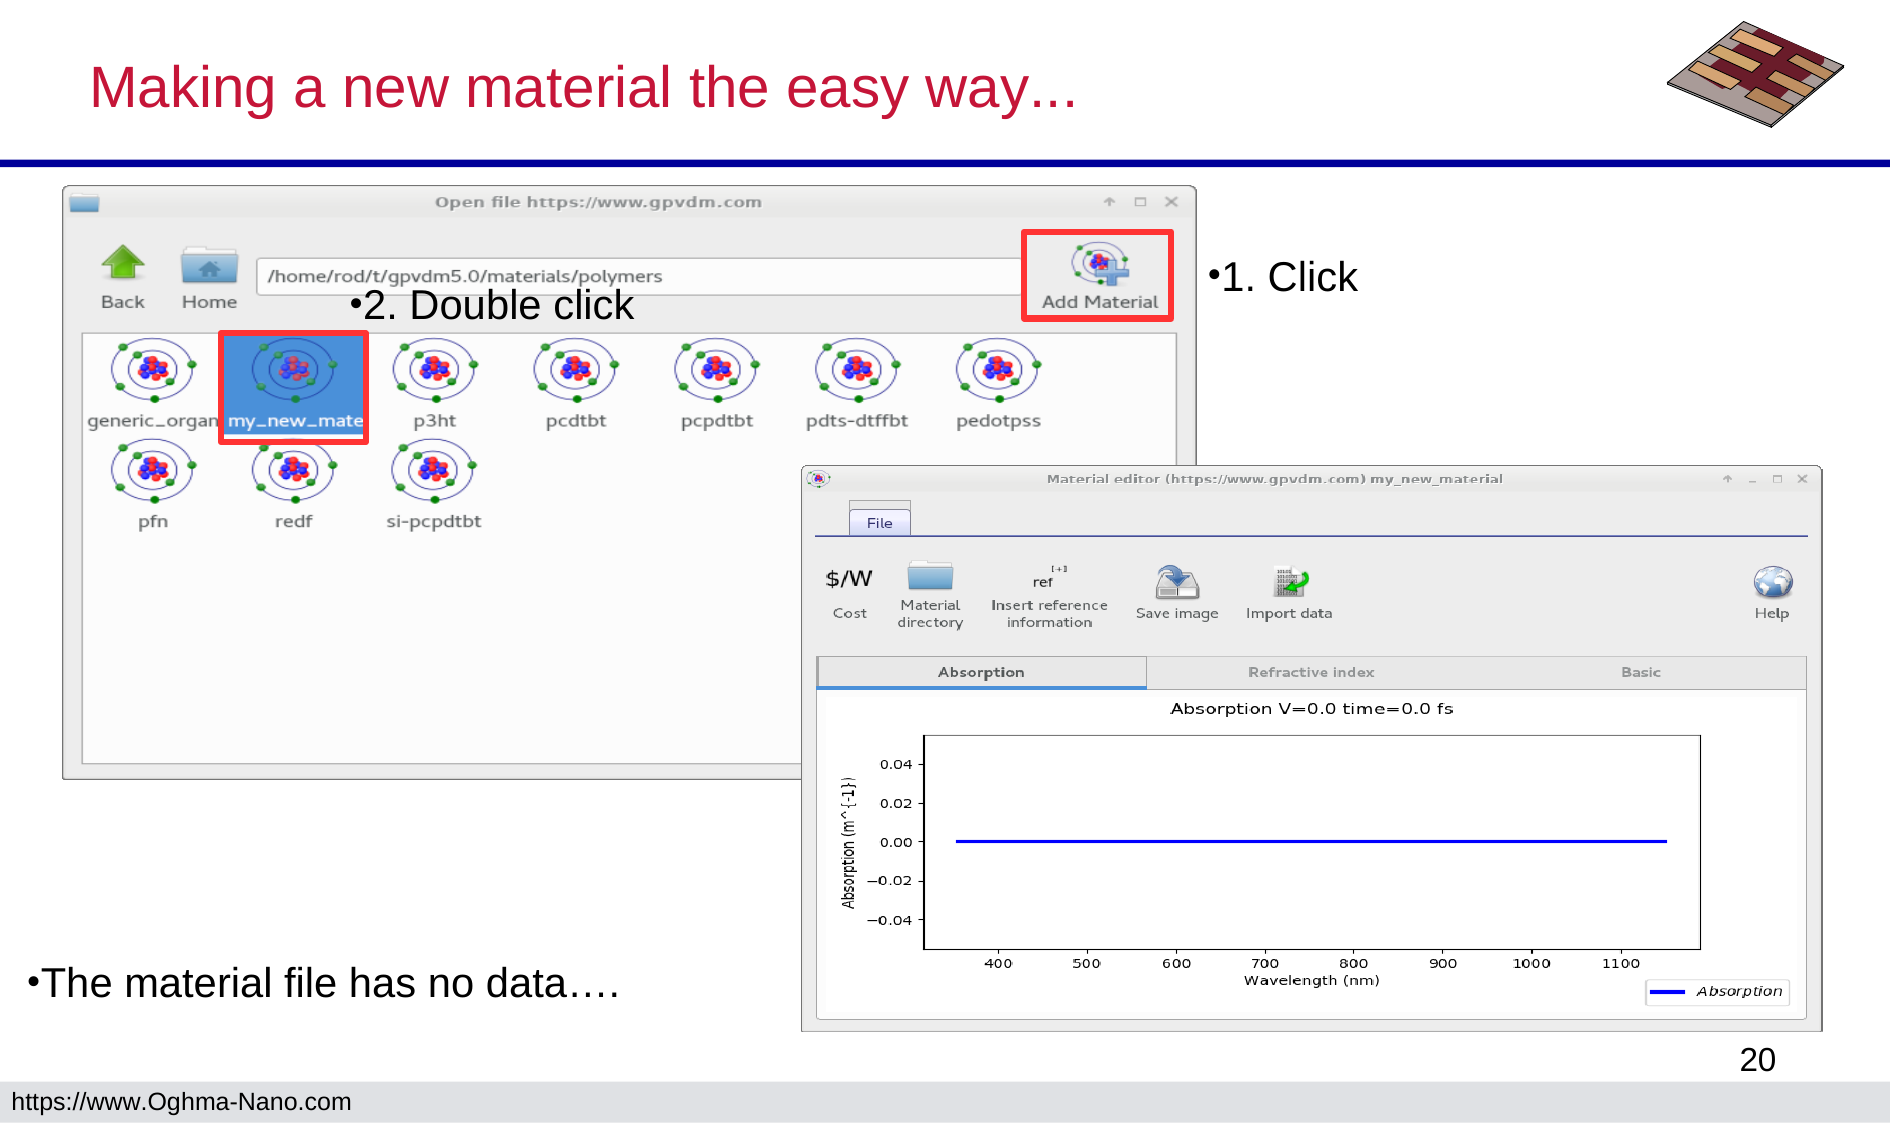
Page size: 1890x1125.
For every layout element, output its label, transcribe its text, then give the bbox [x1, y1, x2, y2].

text_box <number> [1724, 1030, 1890, 1101]
text_box 2. Double click [333, 270, 796, 336]
picture [62, 185, 1823, 1032]
title Making a new material the easy way... [74, 34, 1634, 140]
text_box 1. Click [1192, 242, 1654, 308]
text_box The material file has no data…. [11, 948, 756, 1064]
